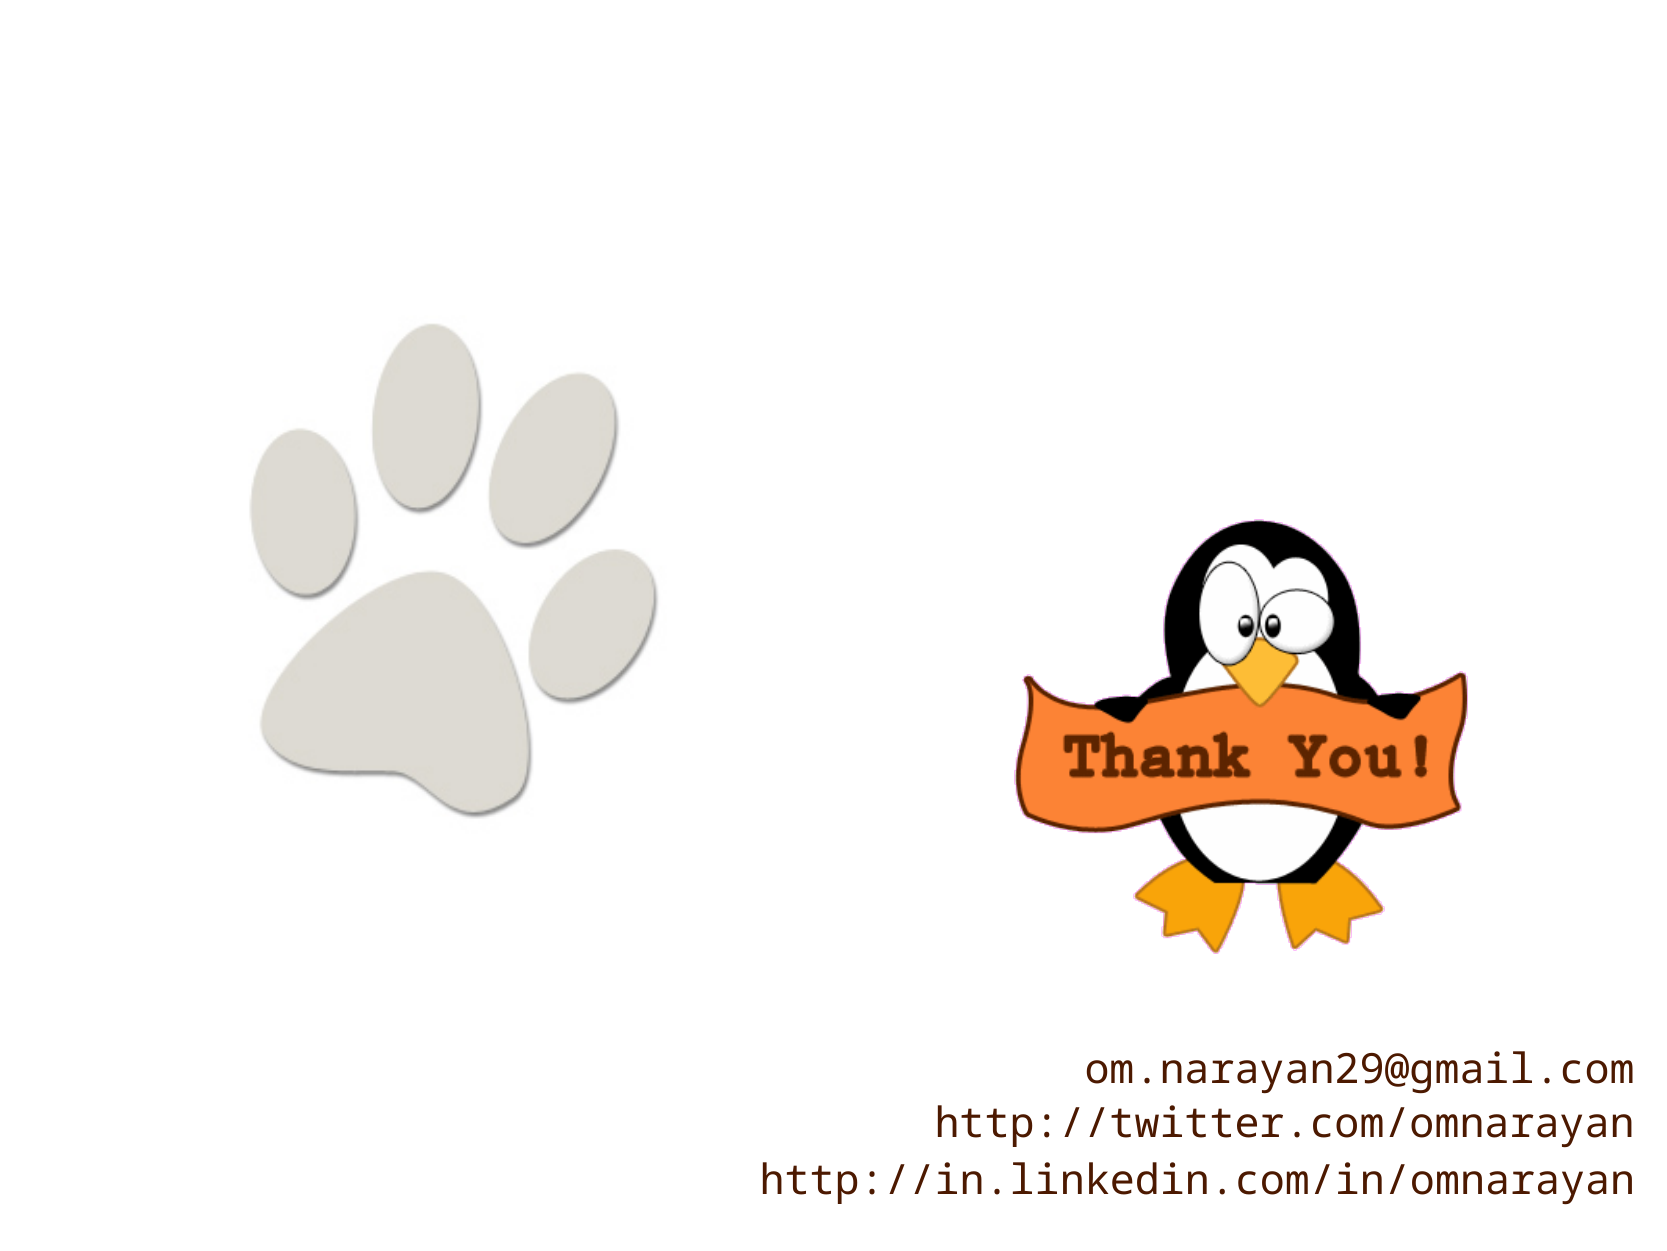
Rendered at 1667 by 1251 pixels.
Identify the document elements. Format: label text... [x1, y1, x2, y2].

text_box om.narayan29@gmail.com http://twitter.com/omnarayan http://in.linkedin.com/in/omnarayan [620, 974, 1650, 1226]
picture [0, 0, 1667, 1251]
